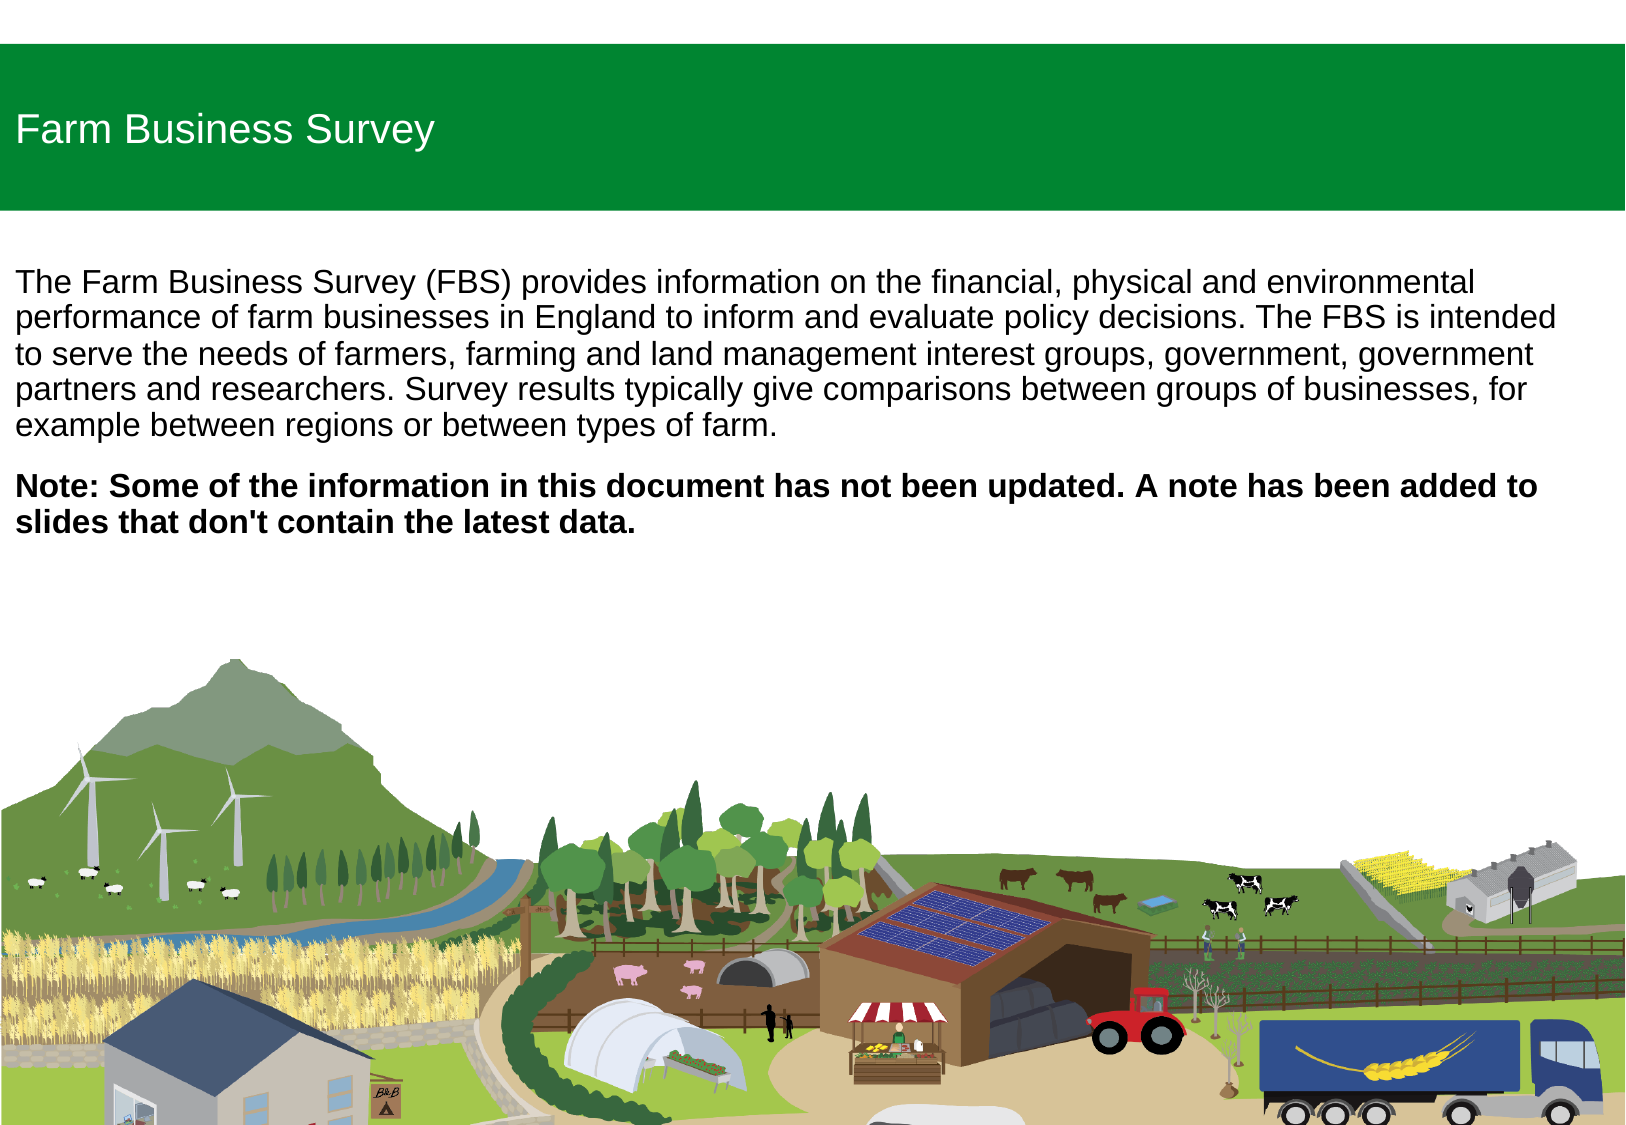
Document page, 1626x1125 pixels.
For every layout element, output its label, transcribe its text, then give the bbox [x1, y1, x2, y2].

picture [0, 659, 1625, 1125]
text_box The Farm Business Survey (FBS) provides information on the financial, physical and environmental performance of farm businesses in England to inform and evaluate policy decisions. The FBS is intended to serve the needs of farmers, farming and land management interest groups, government, government partners and researchers. Survey results typically give comparisons between groups of businesses, for example between regions or between types of farm. Note: Some of the information in this document has not been updated. A note has been added to slides that don't contain the latest data. [0, 256, 1605, 572]
text_box Farm Business Survey [0, 43, 1625, 211]
